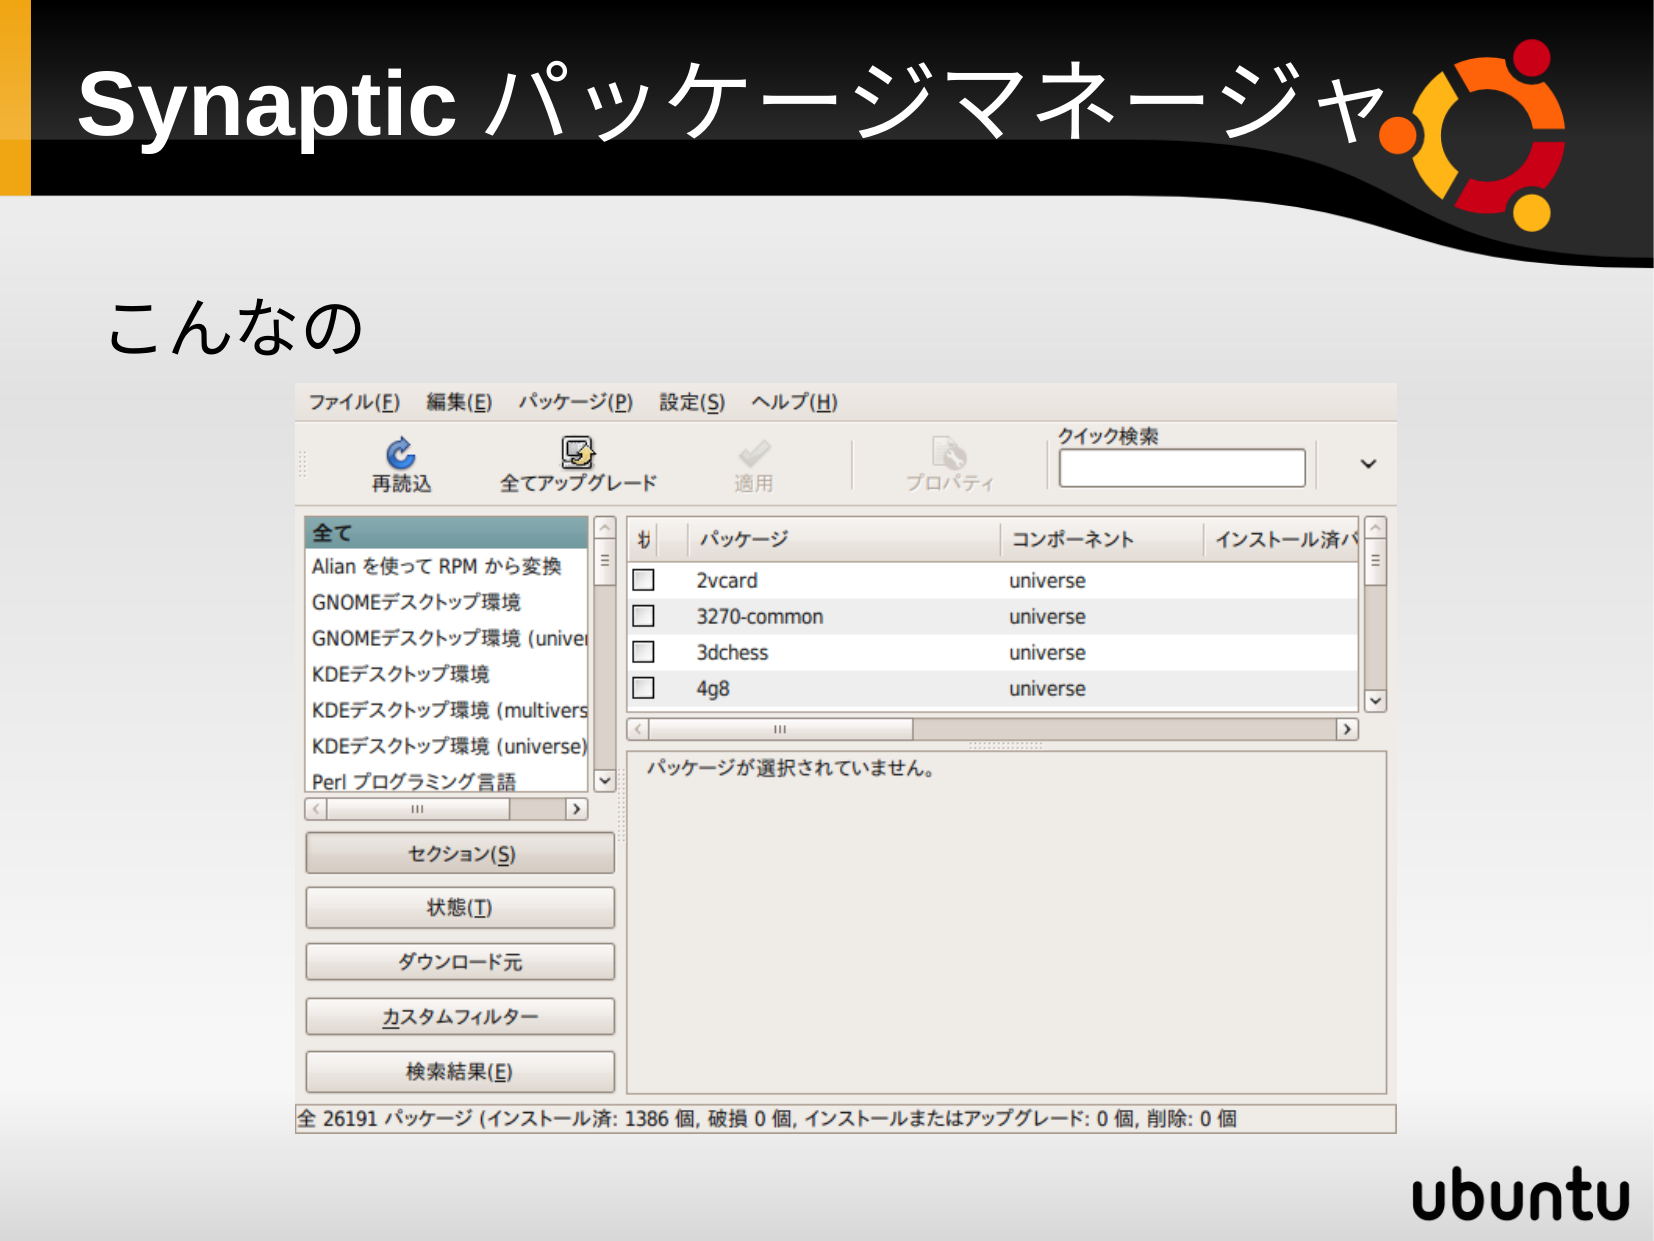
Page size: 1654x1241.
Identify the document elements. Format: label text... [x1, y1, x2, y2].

list こんなの [82, 290, 1571, 1094]
picture [0, 0, 1654, 1241]
title Synapticパッケージマネージャ [76, 7, 1565, 200]
